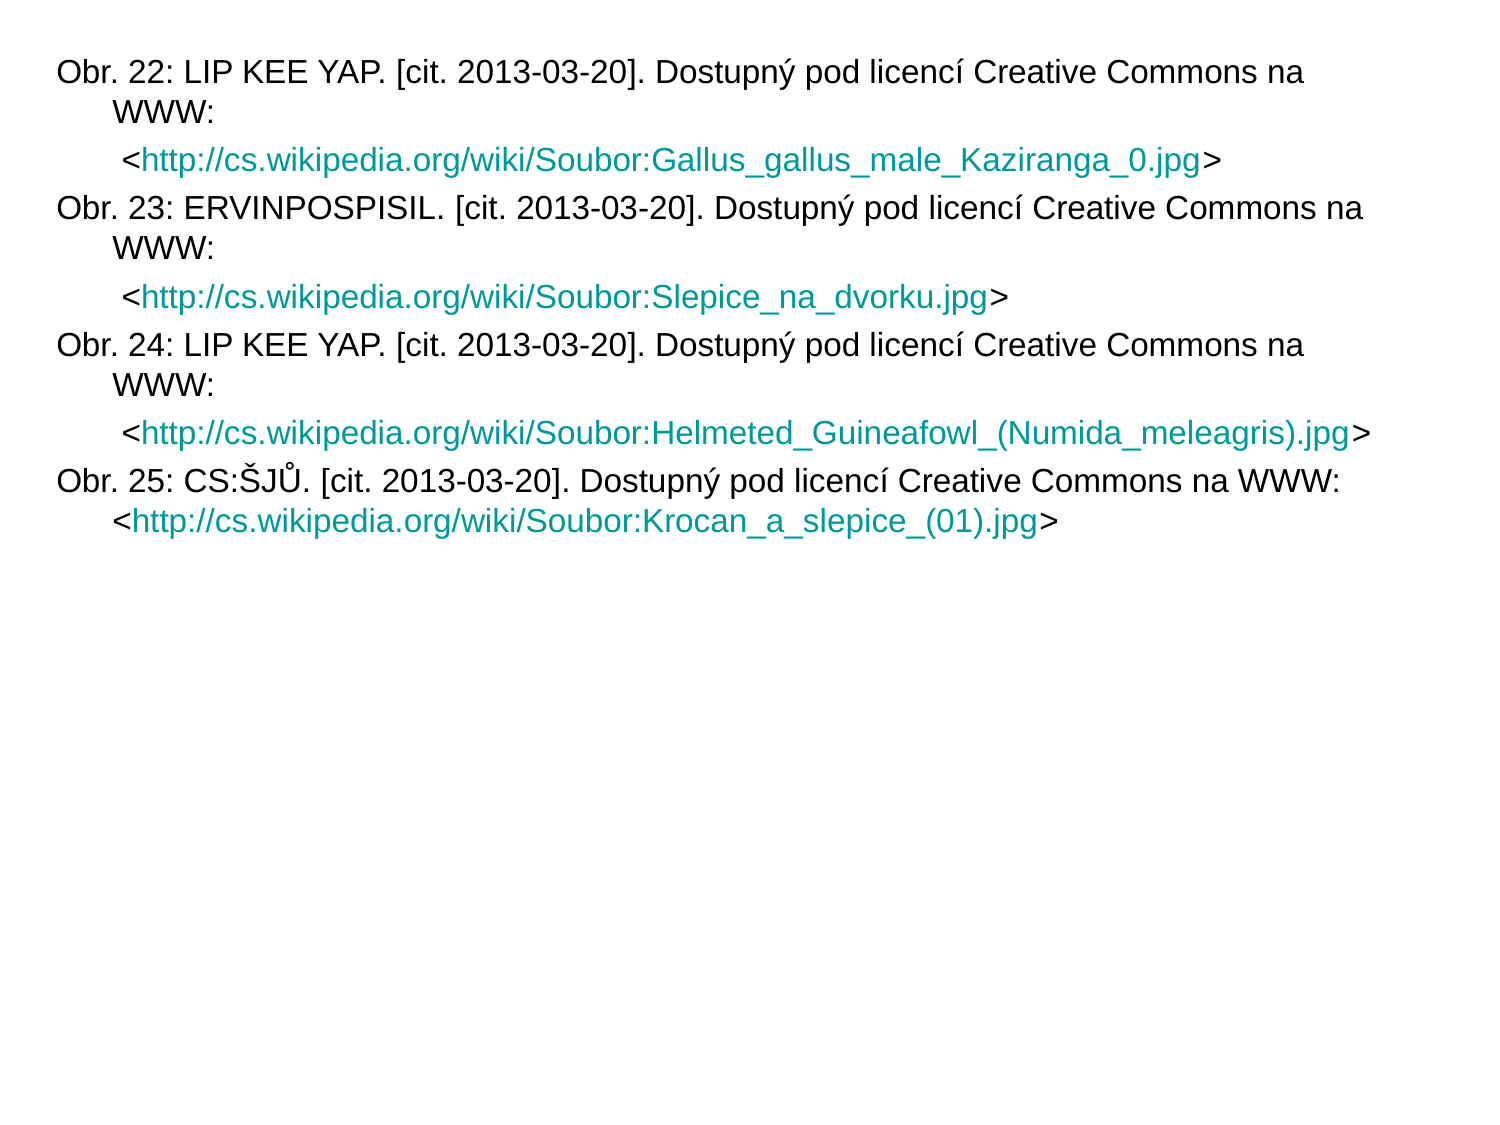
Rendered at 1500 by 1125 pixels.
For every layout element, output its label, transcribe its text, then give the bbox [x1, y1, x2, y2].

list Obr. 22: LIP KEE YAP. [cit. 2013-03-20]. Dostupný pod licencí Creative Commons na WWW: <http://cs.wikipedia.org/wiki/Soubor:Gallus_gallus_male_Kaziranga_0.jpg> Obr. 23: ERVINPOSPISIL. [cit. 2013-03-20]. Dostupný pod licencí Creative Commons na WWW: <http://cs.wikipedia.org/wiki/Soubor:Slepice_na_dvorku.jpg> Obr. 24: LIP KEE YAP. [cit. 2013-03-20]. Dostupný pod licencí Creative Commons na WWW: <http://cs.wikipedia.org/wiki/Soubor:Helmeted_Guineafowl_(Numida_meleagris).jpg> Obr. 25: CS:ŠJŮ. [cit. 2013-03-20]. Dostupný pod licencí Creative Commons na WWW: <http://cs.wikipedia.org/wiki/Soubor:Krocan_a_slepice_(01).jpg> [41, 42, 1392, 786]
